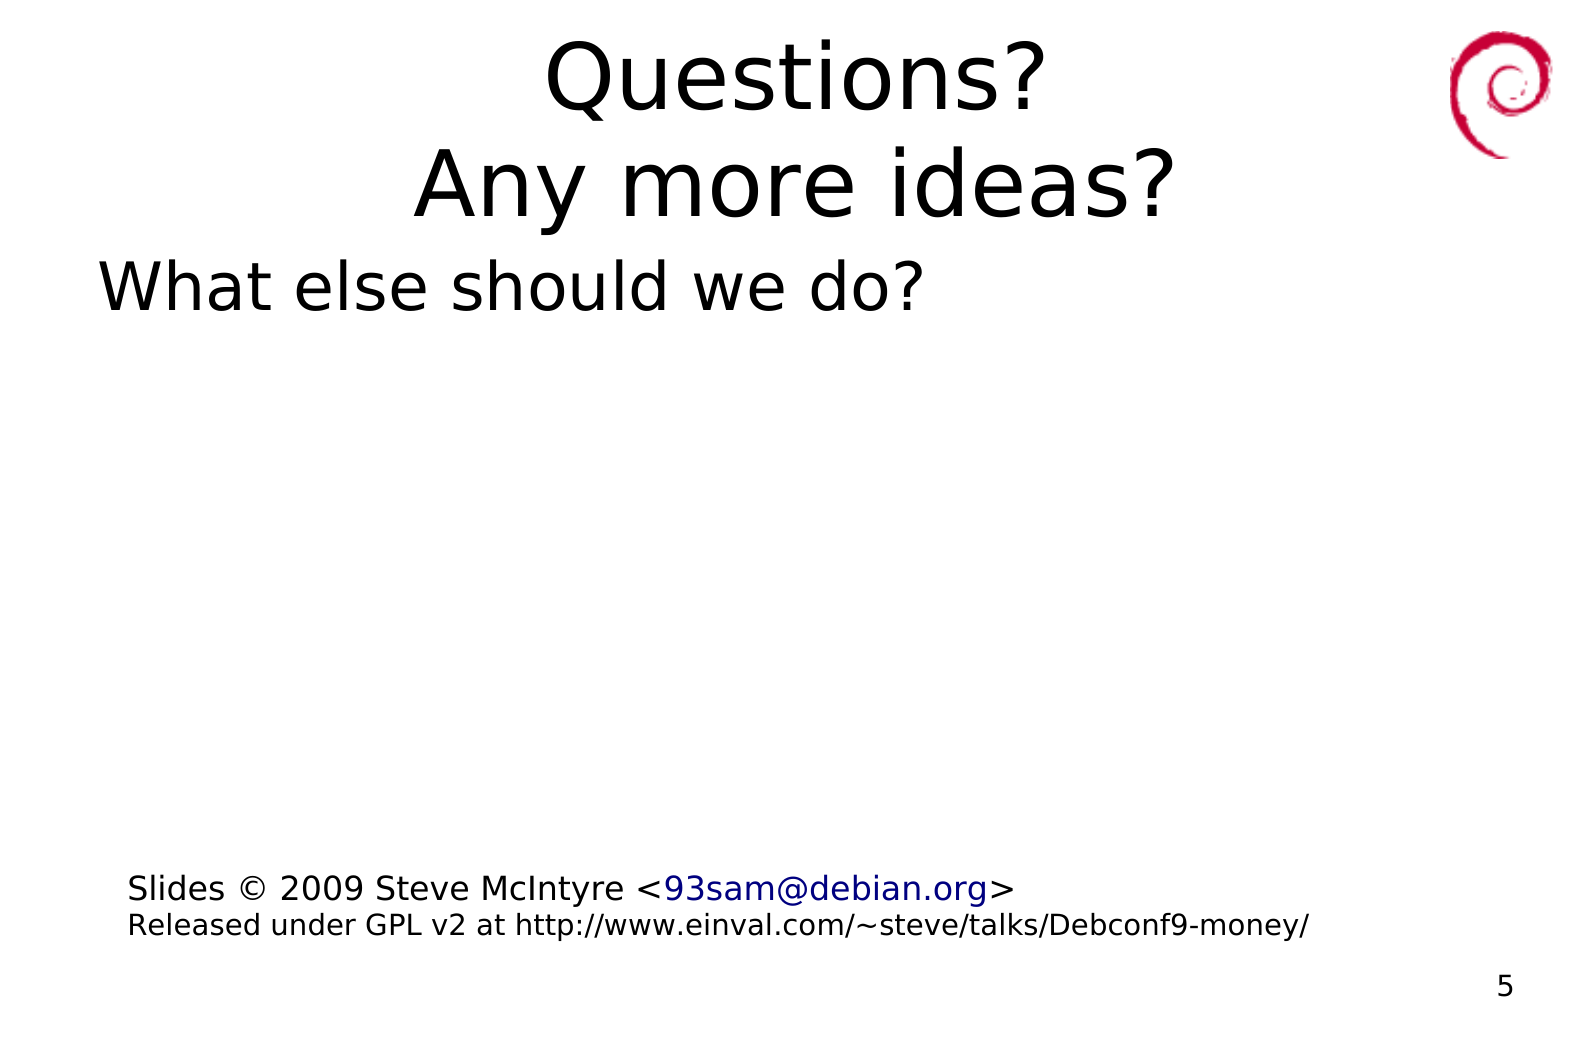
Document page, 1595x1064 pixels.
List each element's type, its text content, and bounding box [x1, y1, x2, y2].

title Questions? Any more ideas? [79, 24, 1515, 239]
picture [1515, 31, 1555, 159]
text_box Slides © 2009 Steve McIntyre <93sam@debian.org> Released under GPL v2 at http://www.einval.com/~steve/talks/Debconf9-money/ [112, 862, 1463, 951]
list What else should we do? [79, 248, 1515, 936]
